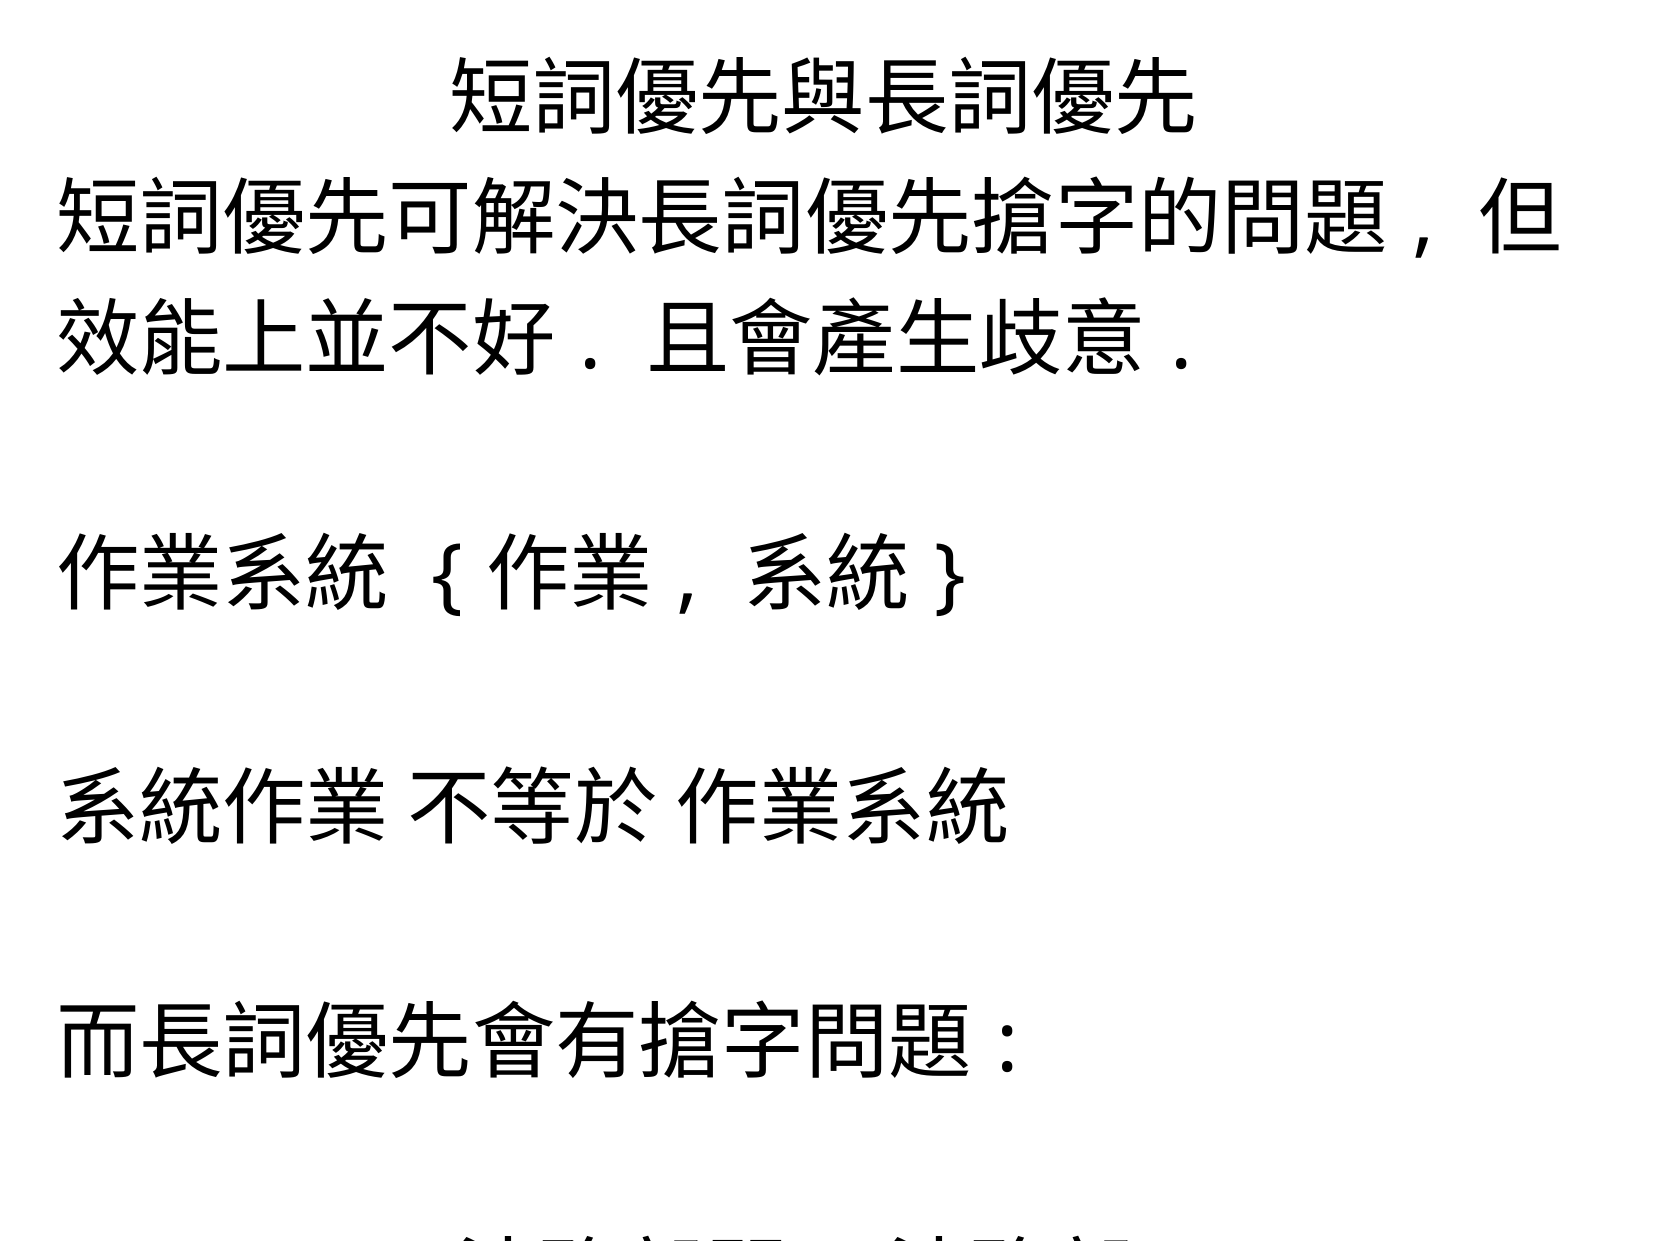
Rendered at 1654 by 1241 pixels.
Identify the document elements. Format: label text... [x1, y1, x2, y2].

text_box 短詞優先與長詞優先 短詞優先可解決長詞優先搶字的問題, 但效能上並不好. 且會產生歧意. 作業系統 {作業, 系統} 系統作業 不等於 作業系統 而長詞優先會有搶字問題: 法務部門 {法務部} 網球拍賣 {網球拍} [41, 23, 1607, 1241]
